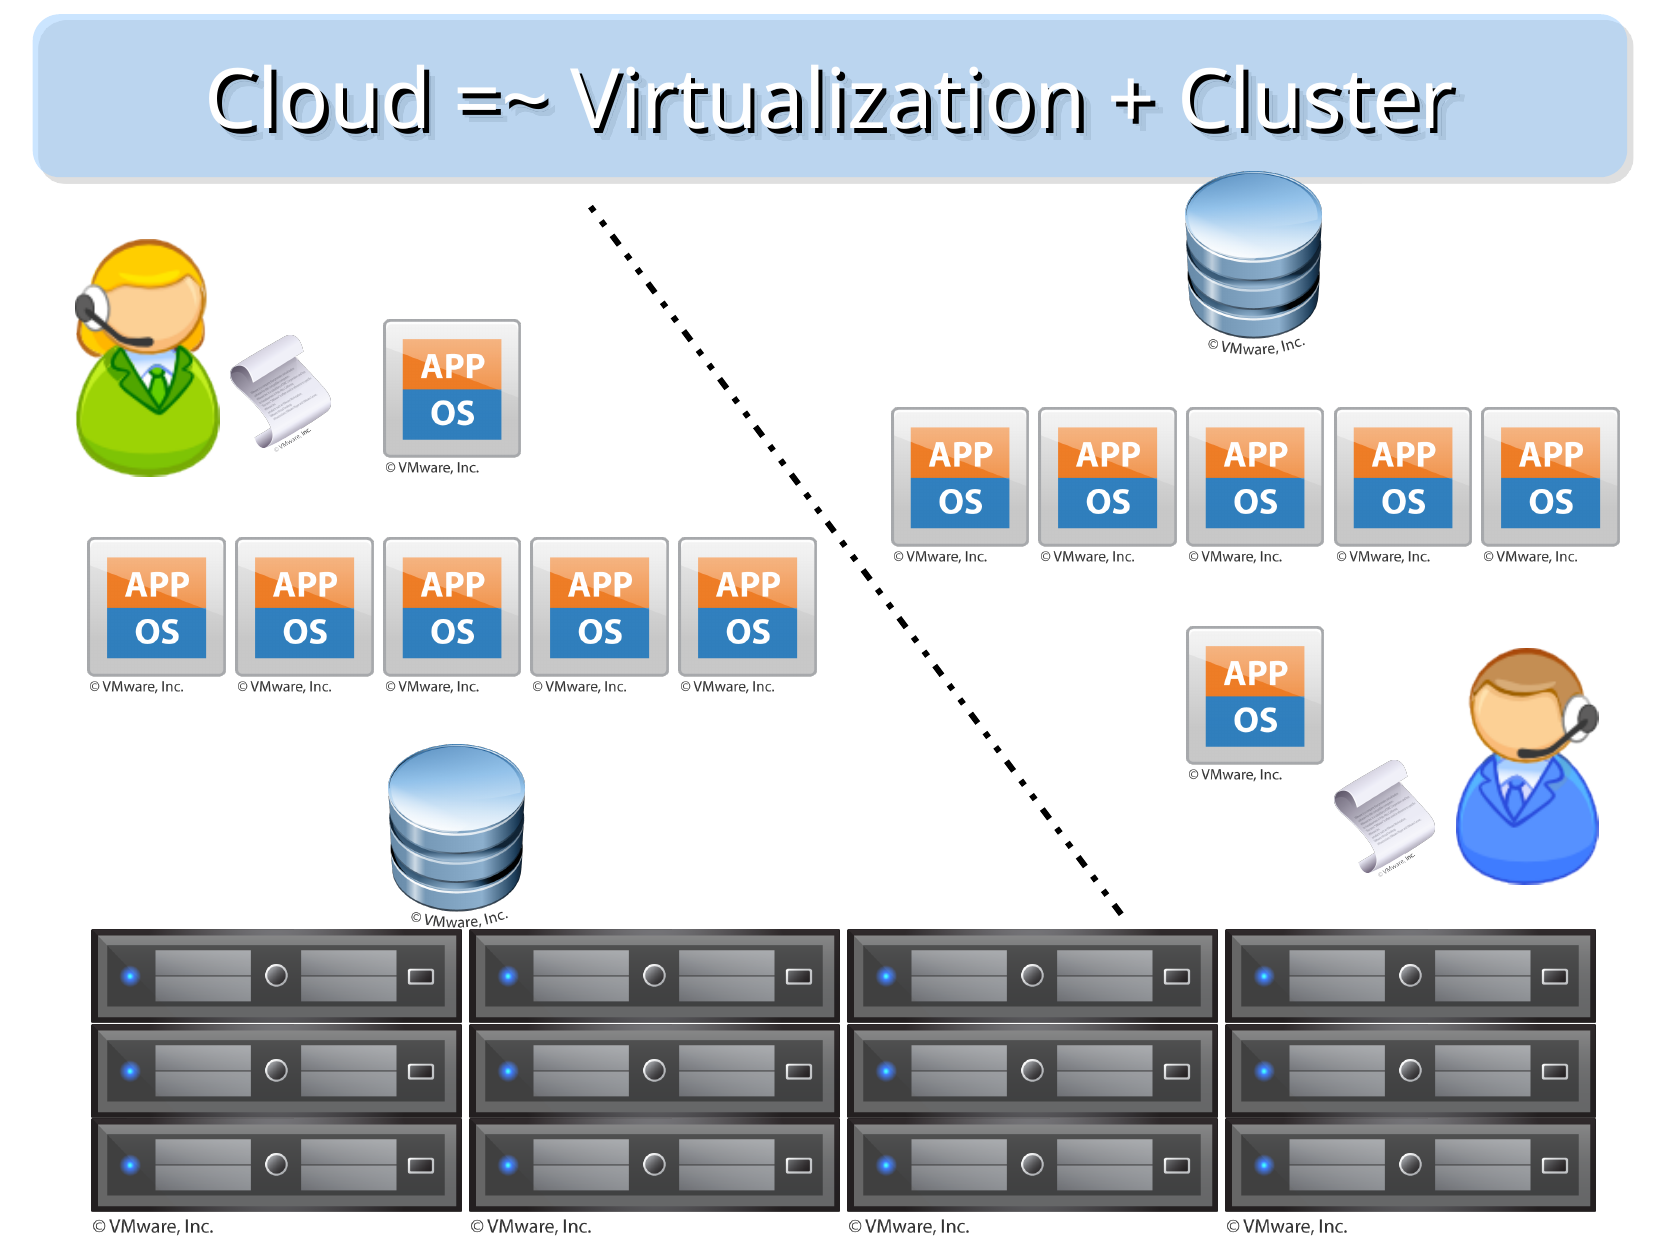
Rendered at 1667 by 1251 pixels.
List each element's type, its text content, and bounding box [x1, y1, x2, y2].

picture [1186, 626, 1324, 783]
picture [230, 335, 331, 454]
picture [678, 537, 817, 695]
picture [1334, 760, 1435, 879]
picture [1456, 648, 1599, 885]
picture [1334, 407, 1472, 565]
picture [75, 239, 220, 477]
picture [1038, 407, 1177, 565]
picture [1481, 407, 1620, 565]
picture [530, 537, 669, 695]
picture [847, 929, 1218, 1237]
text_box Cloud =~ Virtualization + Cluster [32, 14, 1628, 178]
picture [891, 407, 1029, 565]
picture [235, 537, 374, 695]
picture [1185, 171, 1322, 359]
picture [1186, 407, 1324, 565]
picture [1225, 929, 1596, 1237]
picture [383, 319, 521, 476]
picture [383, 537, 521, 695]
picture [91, 744, 840, 1237]
picture [87, 537, 226, 695]
